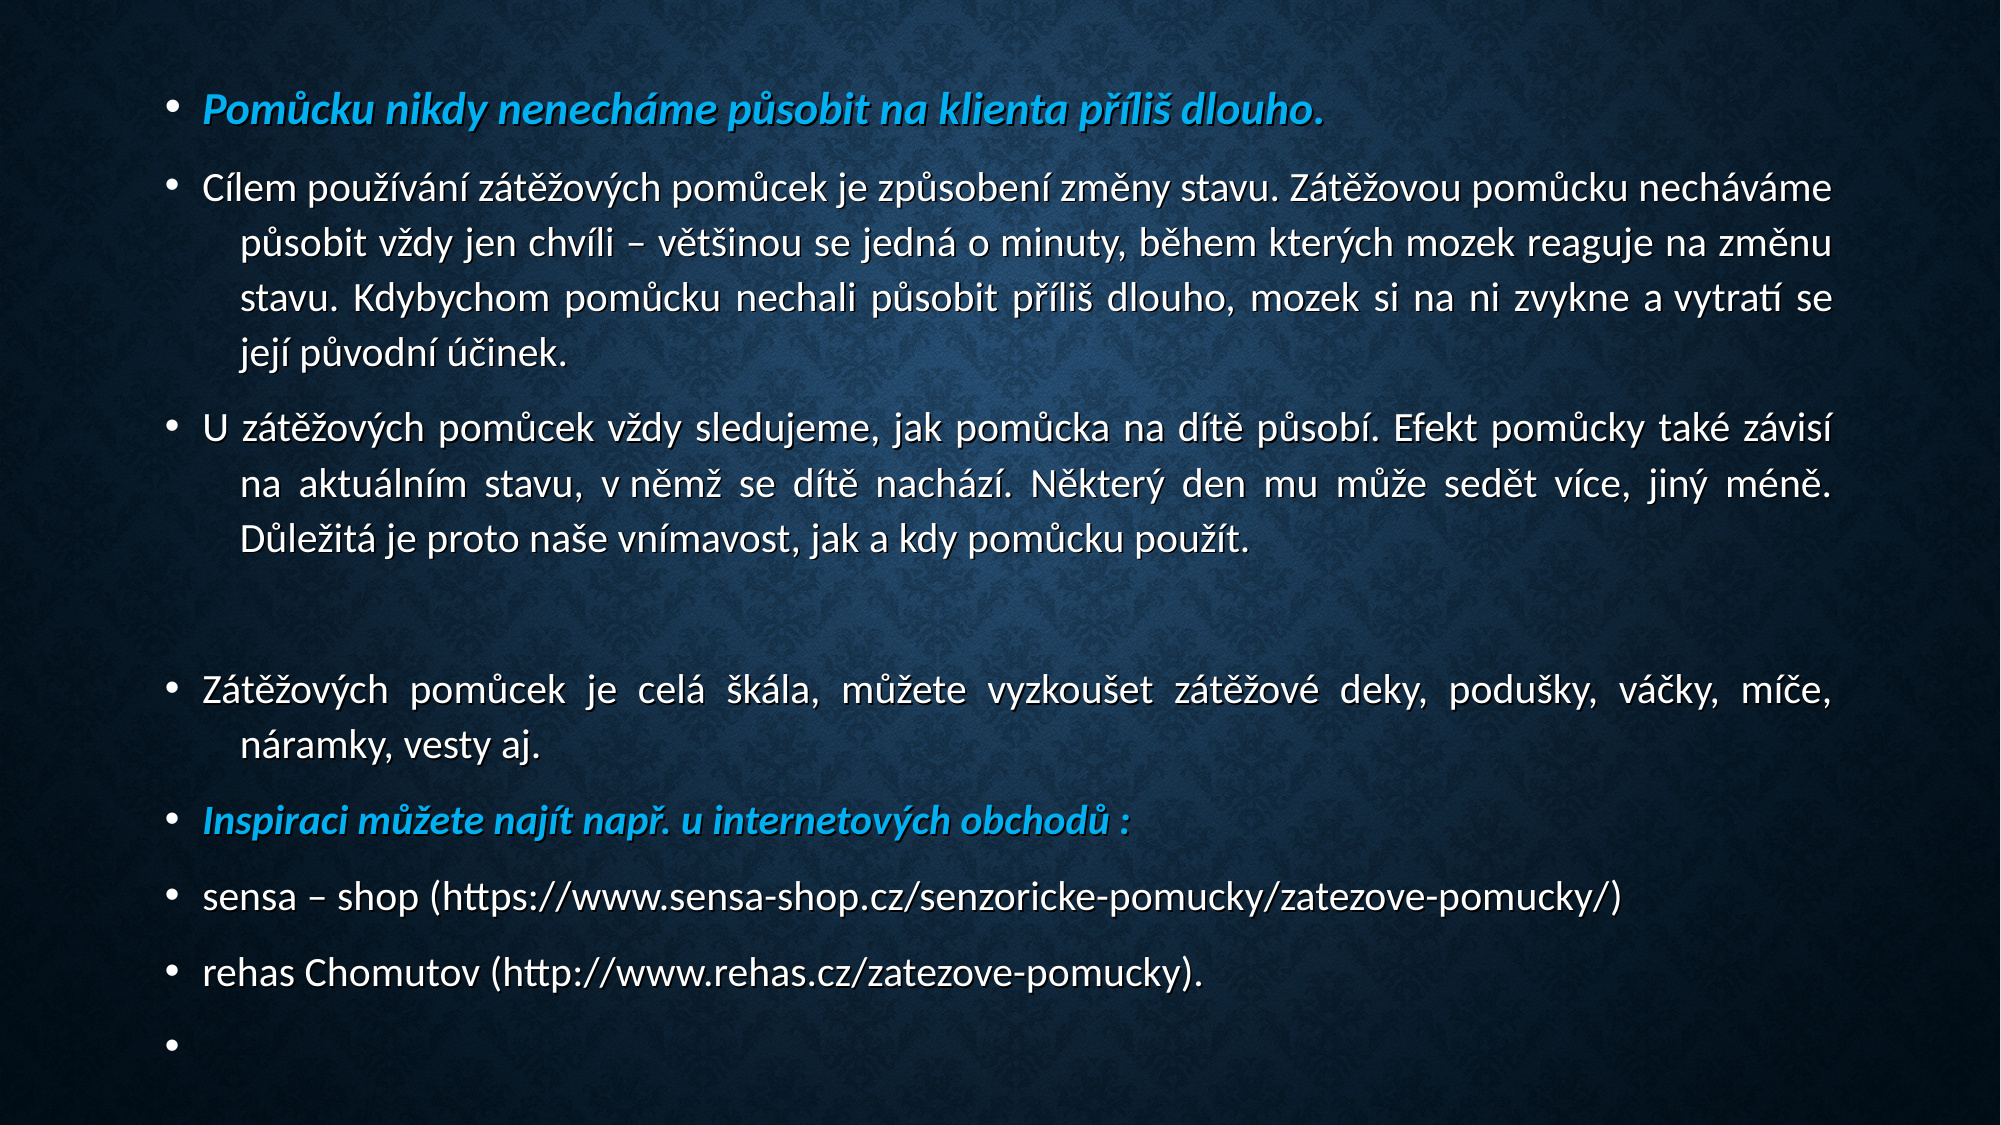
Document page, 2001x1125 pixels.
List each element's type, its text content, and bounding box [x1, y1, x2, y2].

list Pomůcku nikdy nenecháme působit na klienta příliš dlouho. Cílem používání zátěžových pomůcek je způsobení změny stavu. Zátěžovou pomůcku necháváme působit vždy jen chvíli – většinou se jedná o minuty, během kterých mozek reaguje na změnu stavu. Kdybychom pomůcku nechali působit příliš dlouho, mozek si na ni zvykne a vytratí se její původní účinek. U zátěžových pomůcek vždy sledujeme, jak pomůcka na dítě působí. Efekt pomůcky také závisí na aktuálním stavu, v němž se dítě nachází. Některý den mu může sedět více, jiný méně. Důležitá je proto naše vnímavost, jak a kdy pomůcku použít. Zátěžových pomůcek je celá škála, můžete vyzkoušet zátěžové deky, podušky, váčky, míče, náramky, vesty aj. Inspiraci můžete najít např. u internetových obchodů : sensa – shop (https://www.sensa-shop.cz/senzoricke-pomucky/zatezove-pomucky/) rehas Chomutov (http://www.rehas.cz/zatezove-pomucky). [149, 65, 1849, 1044]
